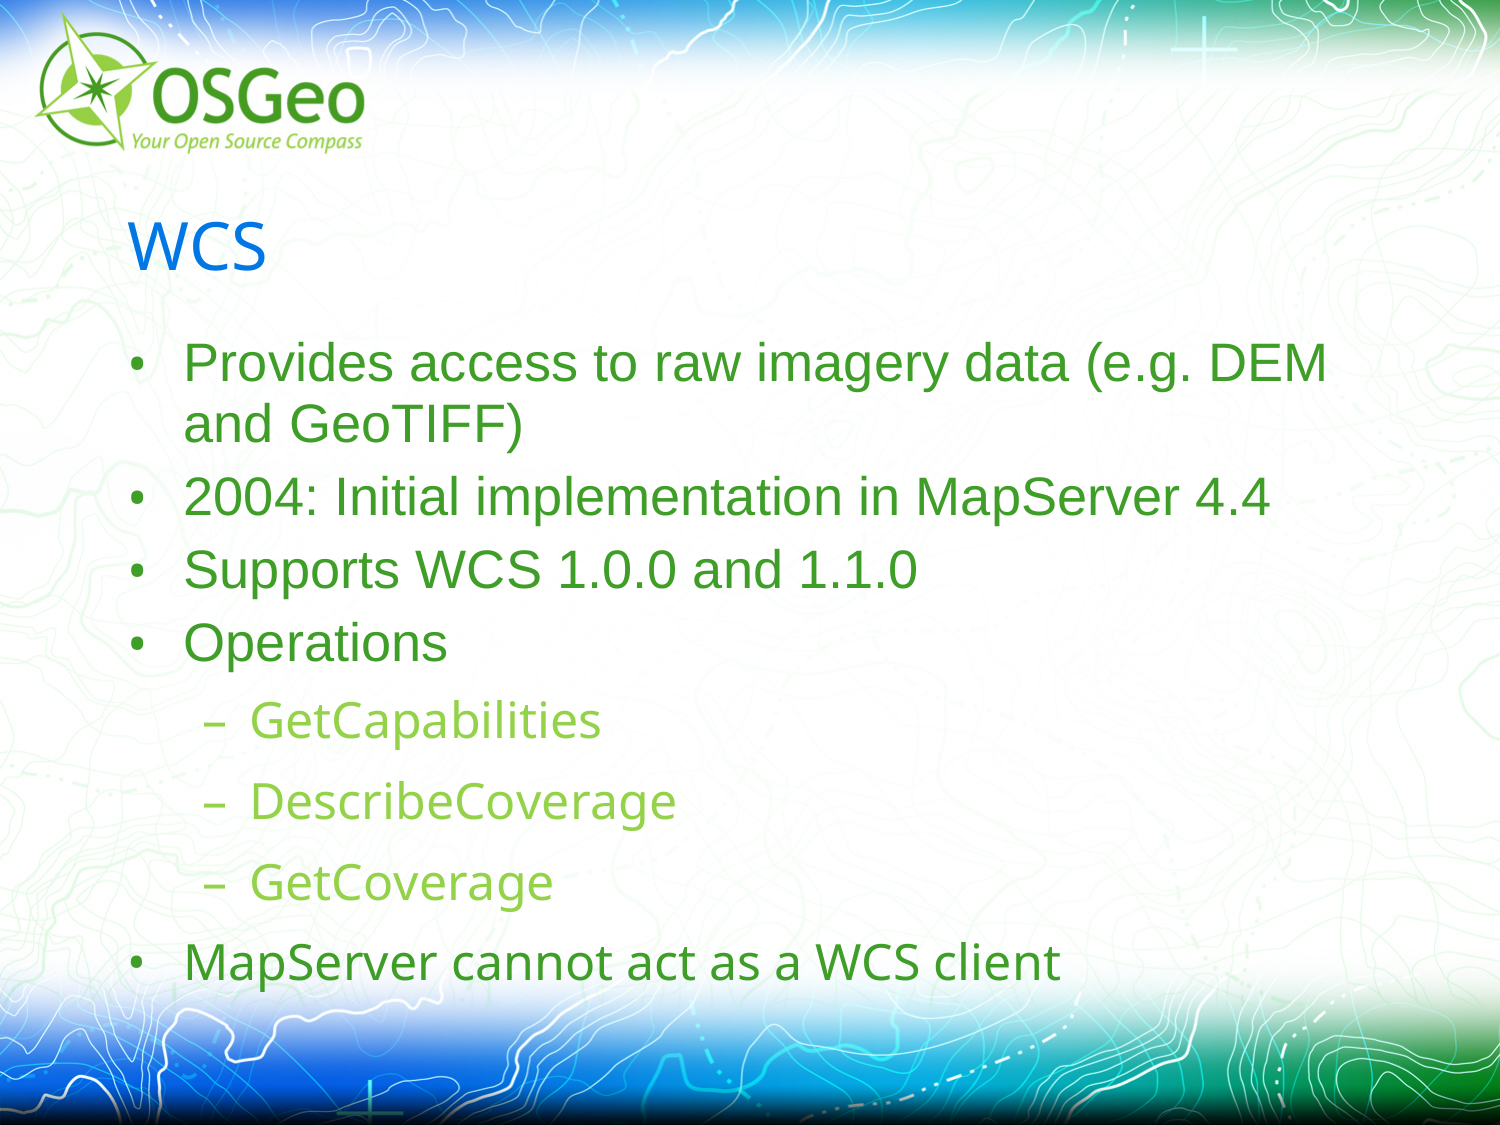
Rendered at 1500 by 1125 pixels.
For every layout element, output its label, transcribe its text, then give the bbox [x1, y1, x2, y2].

picture [0, 0, 1500, 1125]
title WCS [112, 187, 1388, 303]
list Provides access to raw imagery data (e.g. DEM and GeoTIFF) 2004: Initial implementation in MapServer 4.4 Supports WCS 1.0.0 and 1.1.0 Operations GetCapabilities DescribeCoverage GetCoverage MapServer cannot act as a WCS client [112, 324, 1388, 1015]
